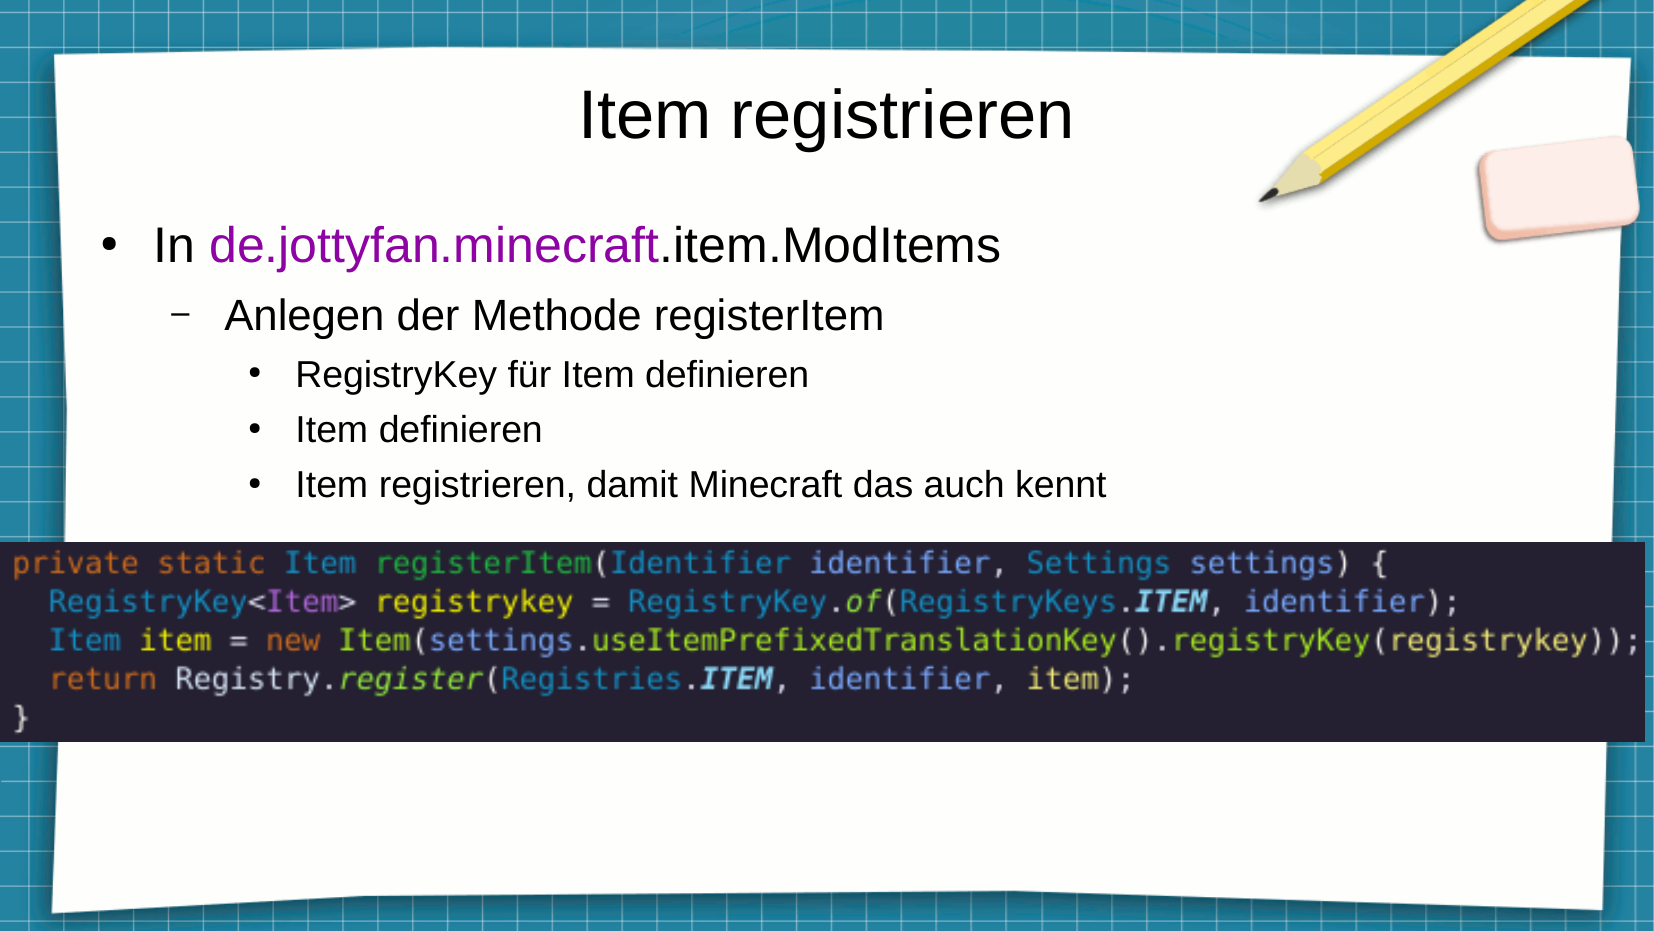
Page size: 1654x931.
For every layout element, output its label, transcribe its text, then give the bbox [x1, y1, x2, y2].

title Item registrieren [82, 37, 1571, 193]
picture [0, 0, 1654, 931]
list In de.jottyfan.minecraft.item.ModItems Anlegen der Methode registerItem RegistryKey für Item definieren Item definieren Item registrieren, damit Minecraft das auch kennt [82, 217, 1571, 542]
